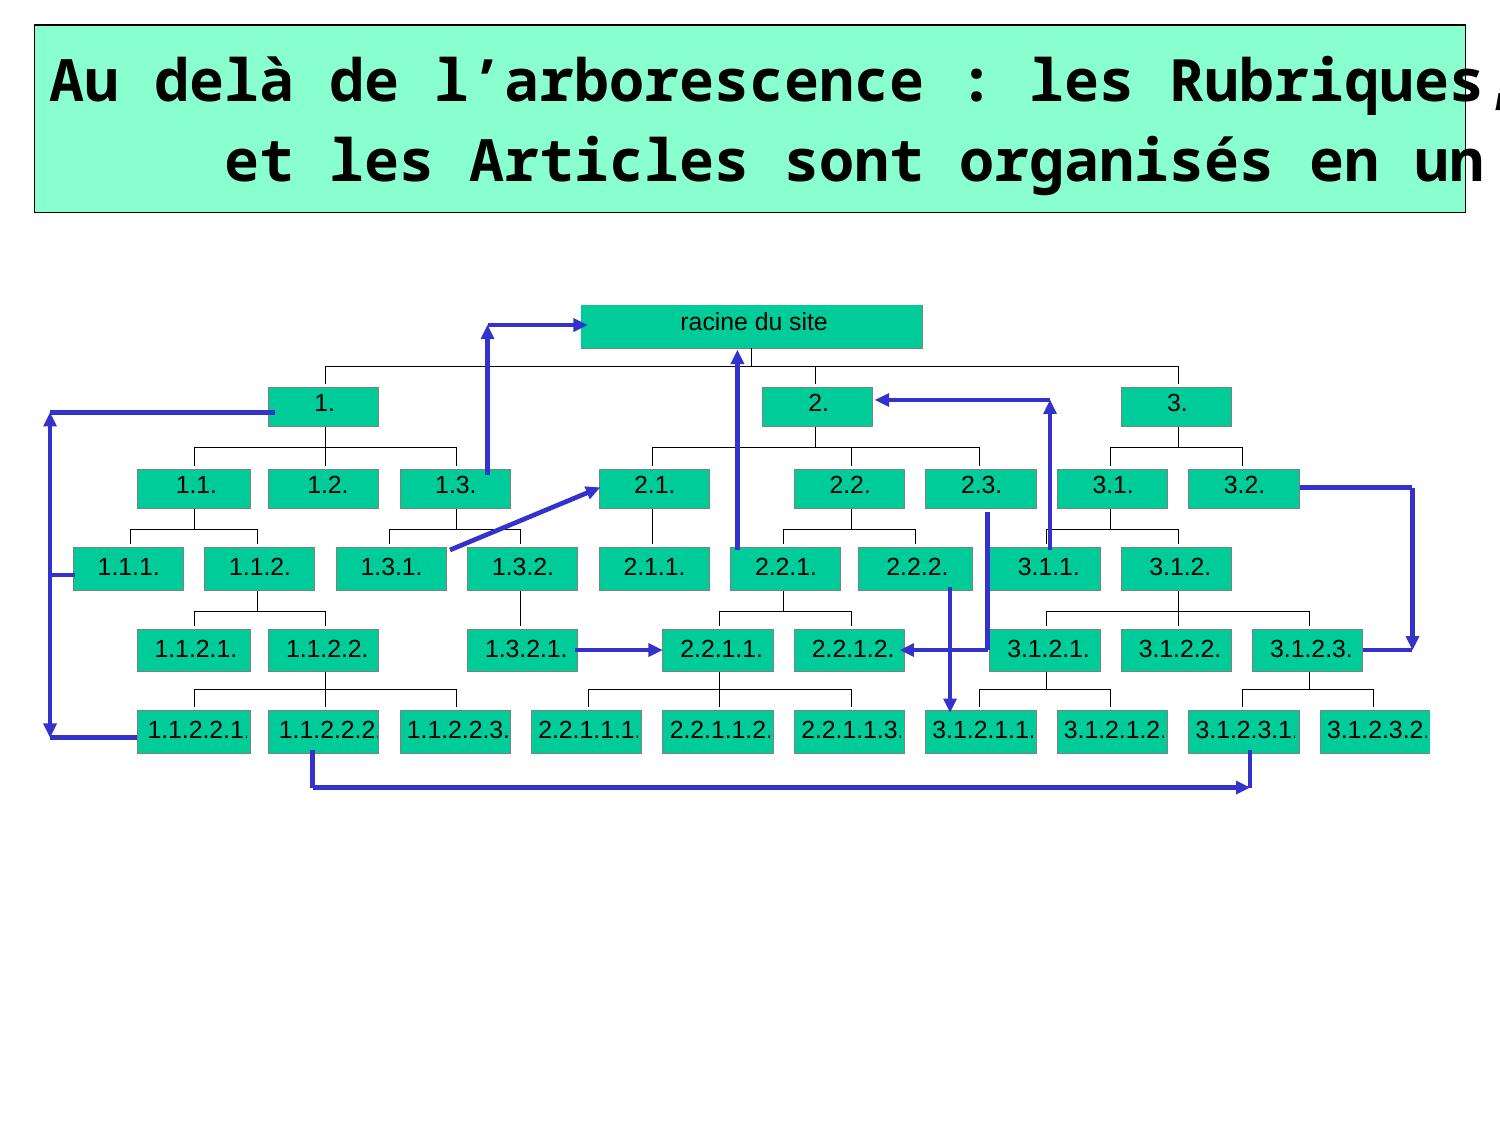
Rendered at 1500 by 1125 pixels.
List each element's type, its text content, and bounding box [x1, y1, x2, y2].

text_box Au delà de l’arborescence : les Rubriques, les Brèves et les Articles sont organisés en un réseau [34, 24, 1466, 213]
chart [69, 301, 1430, 785]
